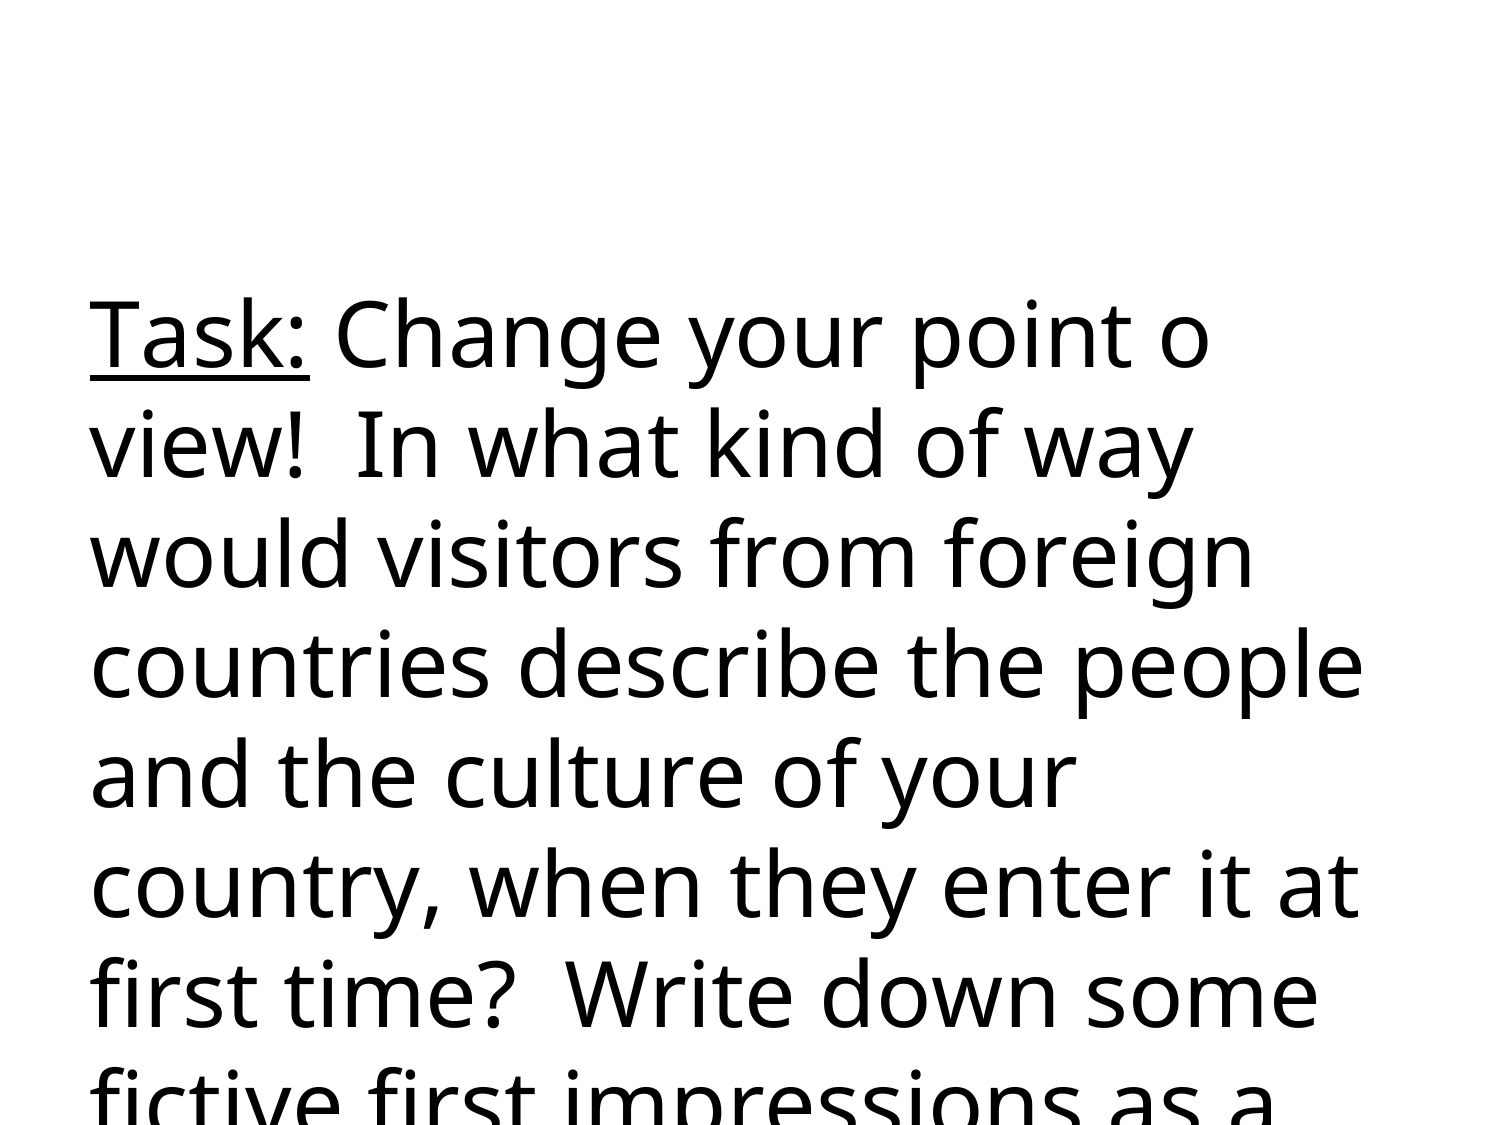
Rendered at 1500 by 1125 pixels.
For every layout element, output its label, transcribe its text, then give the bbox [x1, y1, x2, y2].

title Task: Change your point o view! In what kind of way would visitors from foreign countries describe the people and the culture of your country, when they enter it at first time? Write down some fictive first impressions as a travel diary. [75, 268, 1426, 766]
